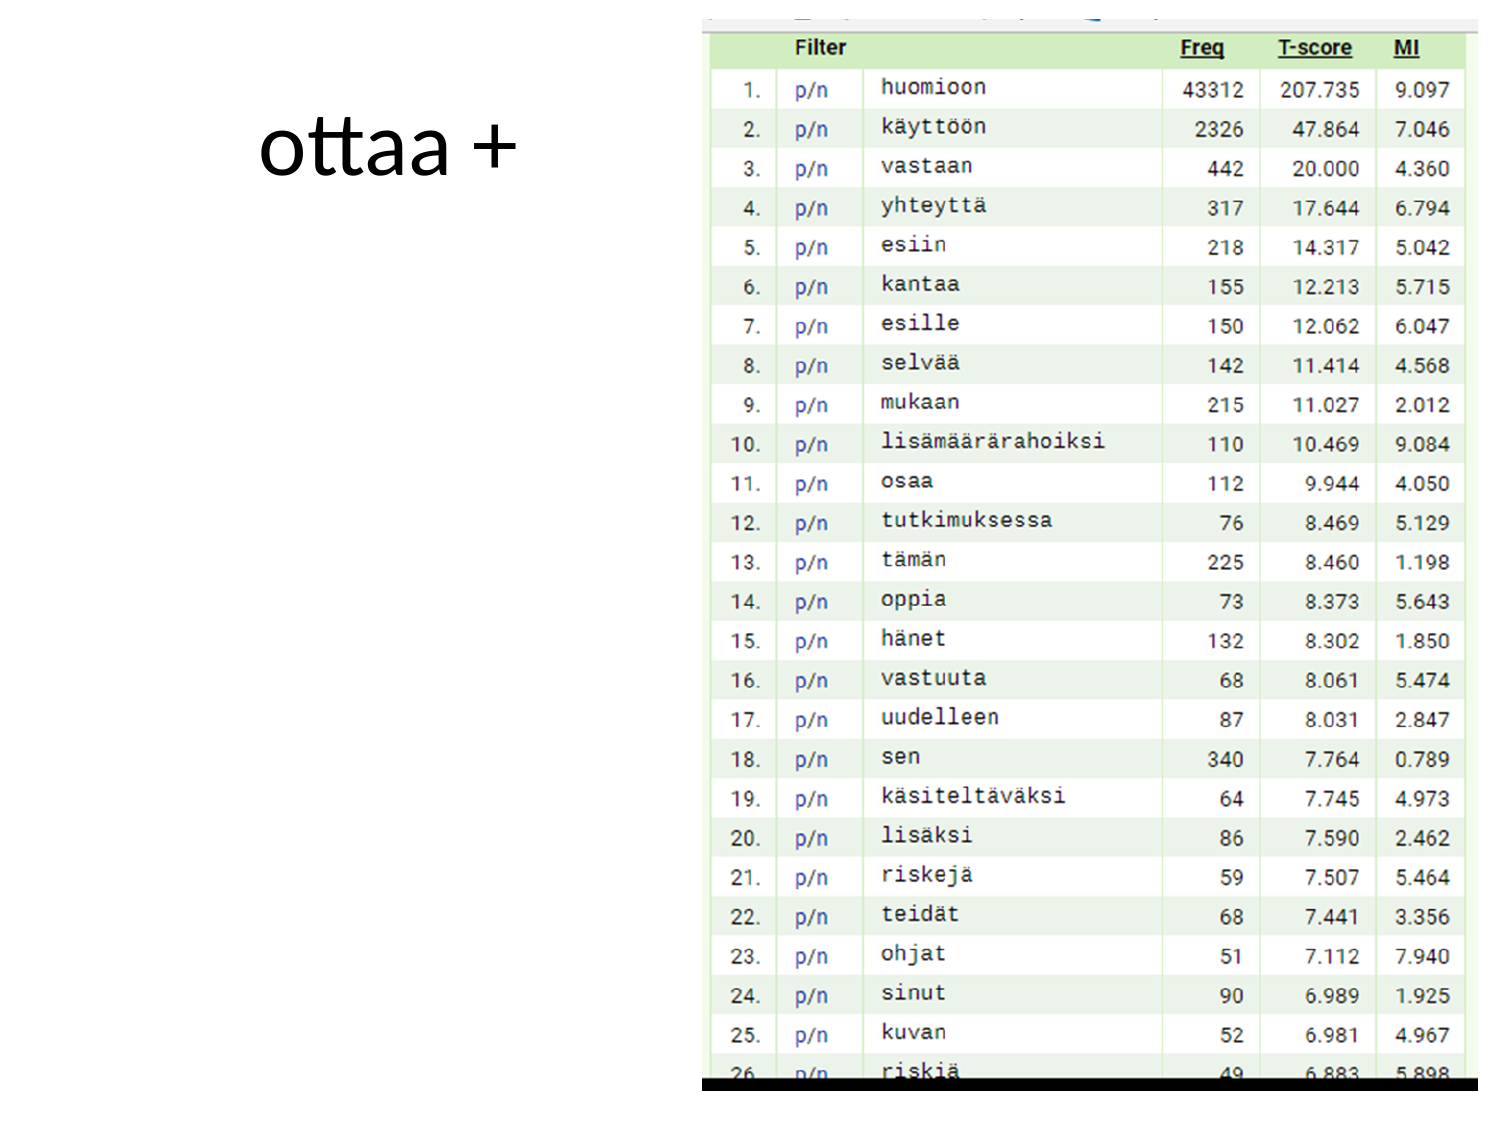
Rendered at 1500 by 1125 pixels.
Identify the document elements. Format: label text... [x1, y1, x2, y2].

picture [702, 19, 1478, 1091]
title ottaa + [75, 45, 702, 233]
